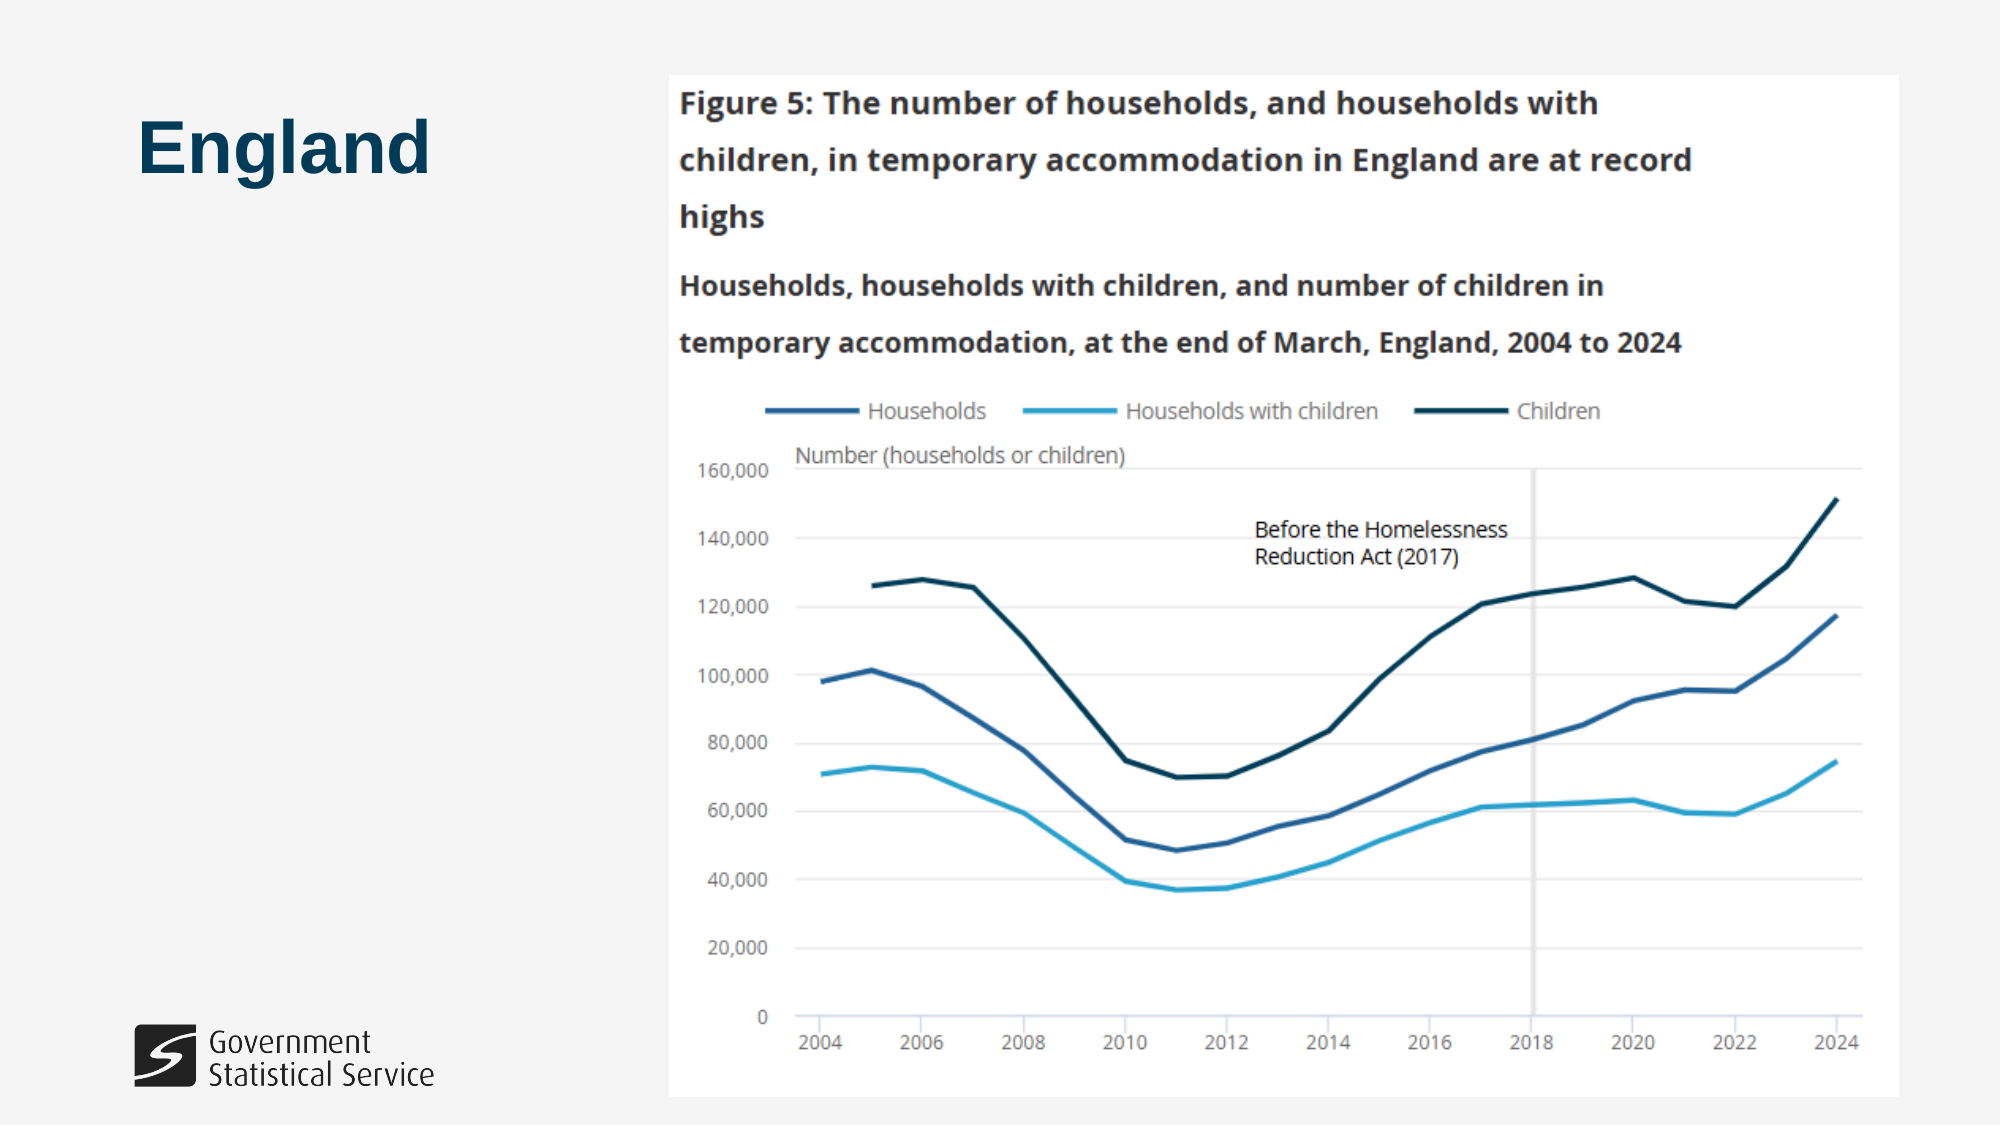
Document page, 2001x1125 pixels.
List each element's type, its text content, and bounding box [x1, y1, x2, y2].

picture [669, 75, 1899, 1097]
title England [137, 105, 546, 192]
